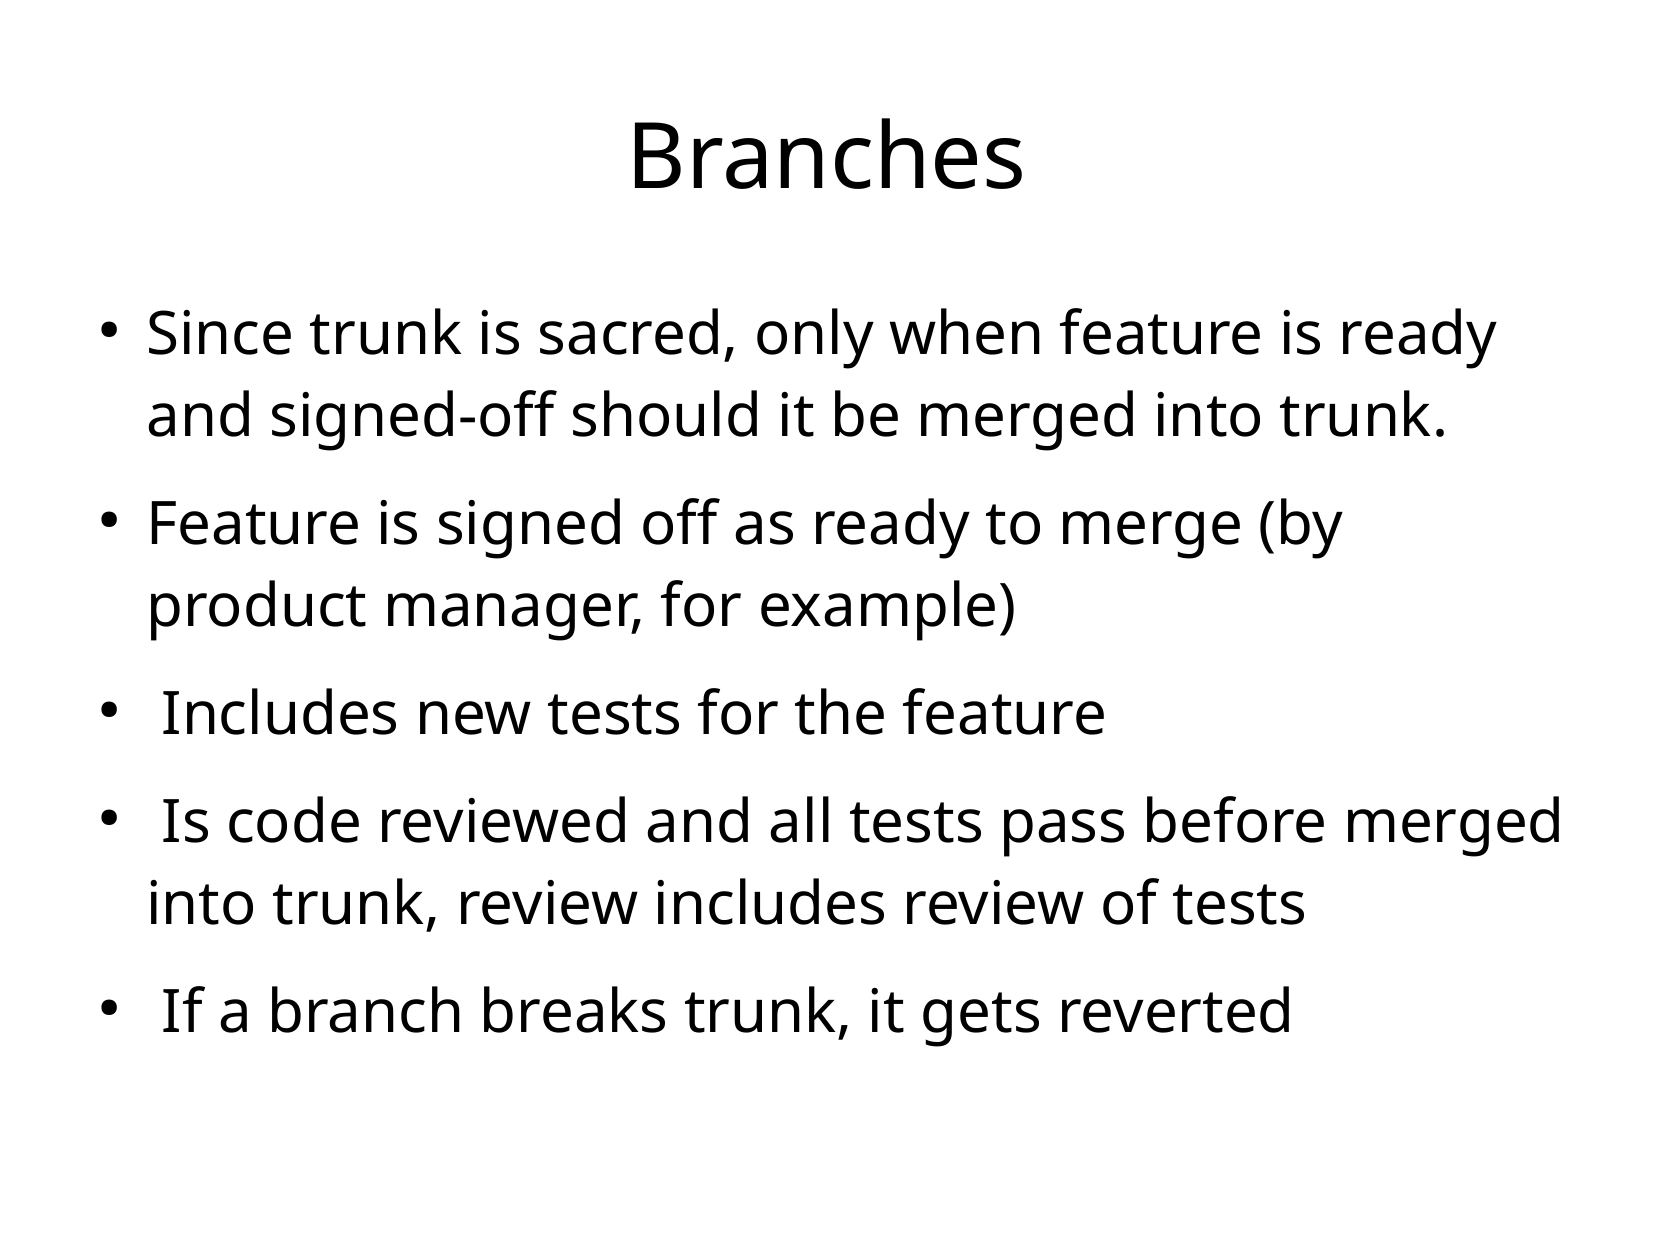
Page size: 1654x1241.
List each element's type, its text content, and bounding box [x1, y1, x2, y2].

title Branches [82, 49, 1571, 257]
list Since trunk is sacred, only when feature is ready and signed-off should it be merged into trunk. Feature is signed off as ready to merge (by product manager, for example) Includes new tests for the feature Is code reviewed and all tests pass before merged into trunk, review includes review of tests If a branch breaks trunk, it gets reverted [82, 290, 1571, 1109]
